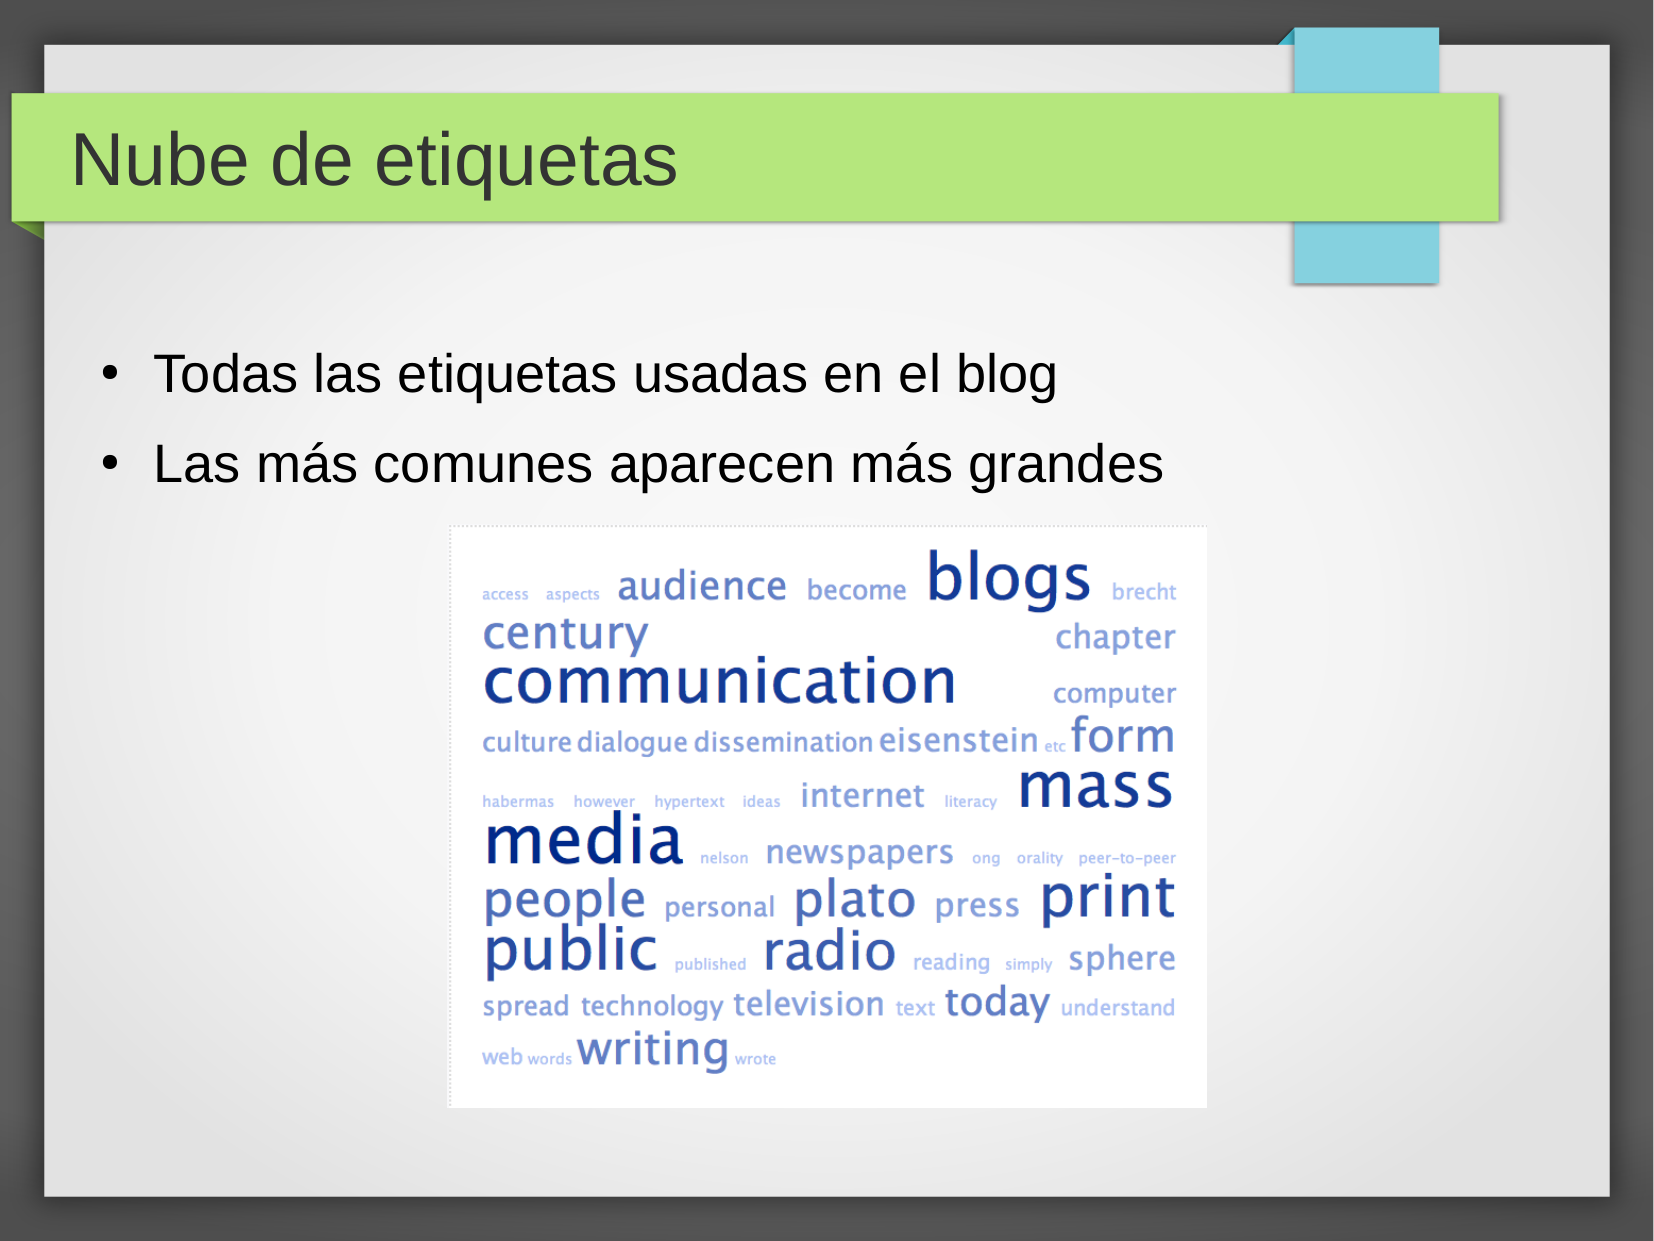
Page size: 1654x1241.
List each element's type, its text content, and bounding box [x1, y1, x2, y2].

list Todas las etiquetas usadas en el blog Las más comunes aparecen más grandes [82, 343, 1538, 687]
title Nube de etiquetas [70, 106, 1229, 213]
picture [0, 0, 1654, 1241]
